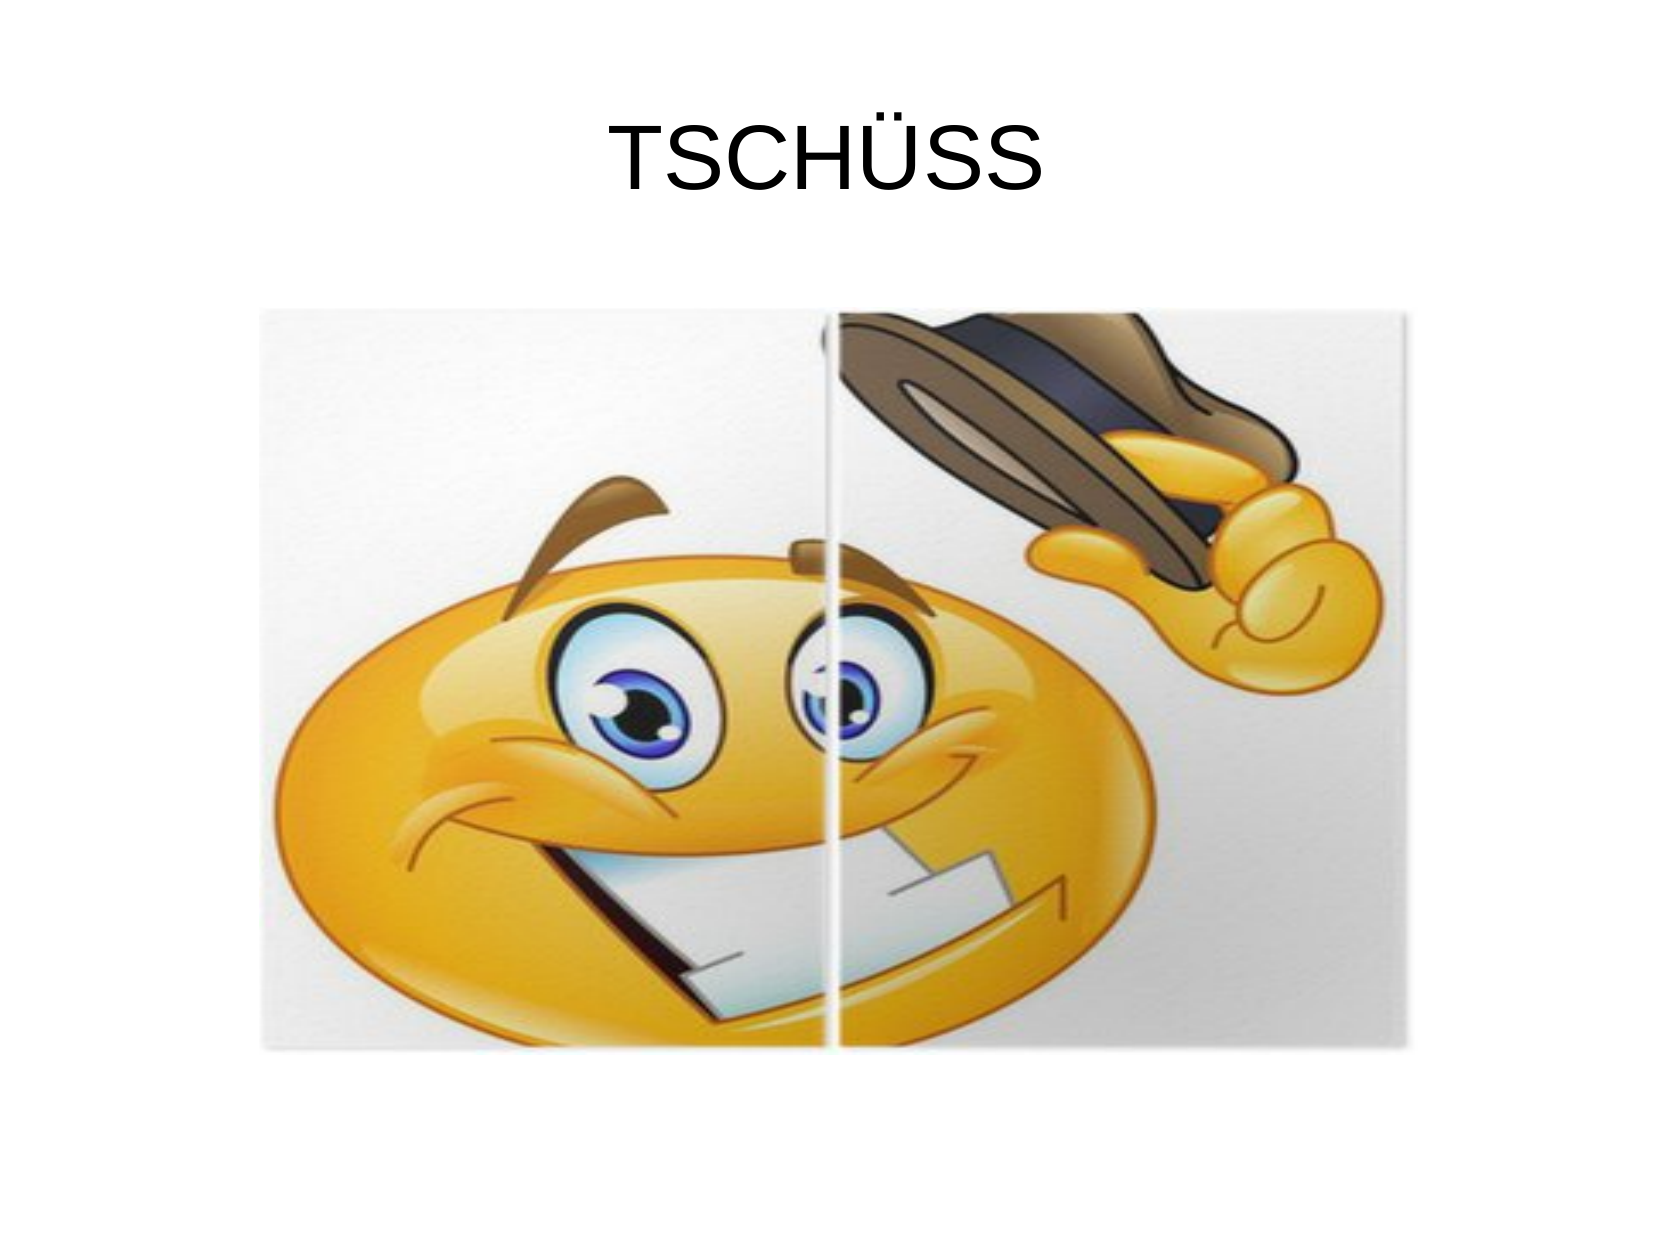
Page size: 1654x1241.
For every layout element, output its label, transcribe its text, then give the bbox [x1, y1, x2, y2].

title TSCHÜSS [82, 49, 1571, 257]
picture [259, 307, 1418, 1055]
